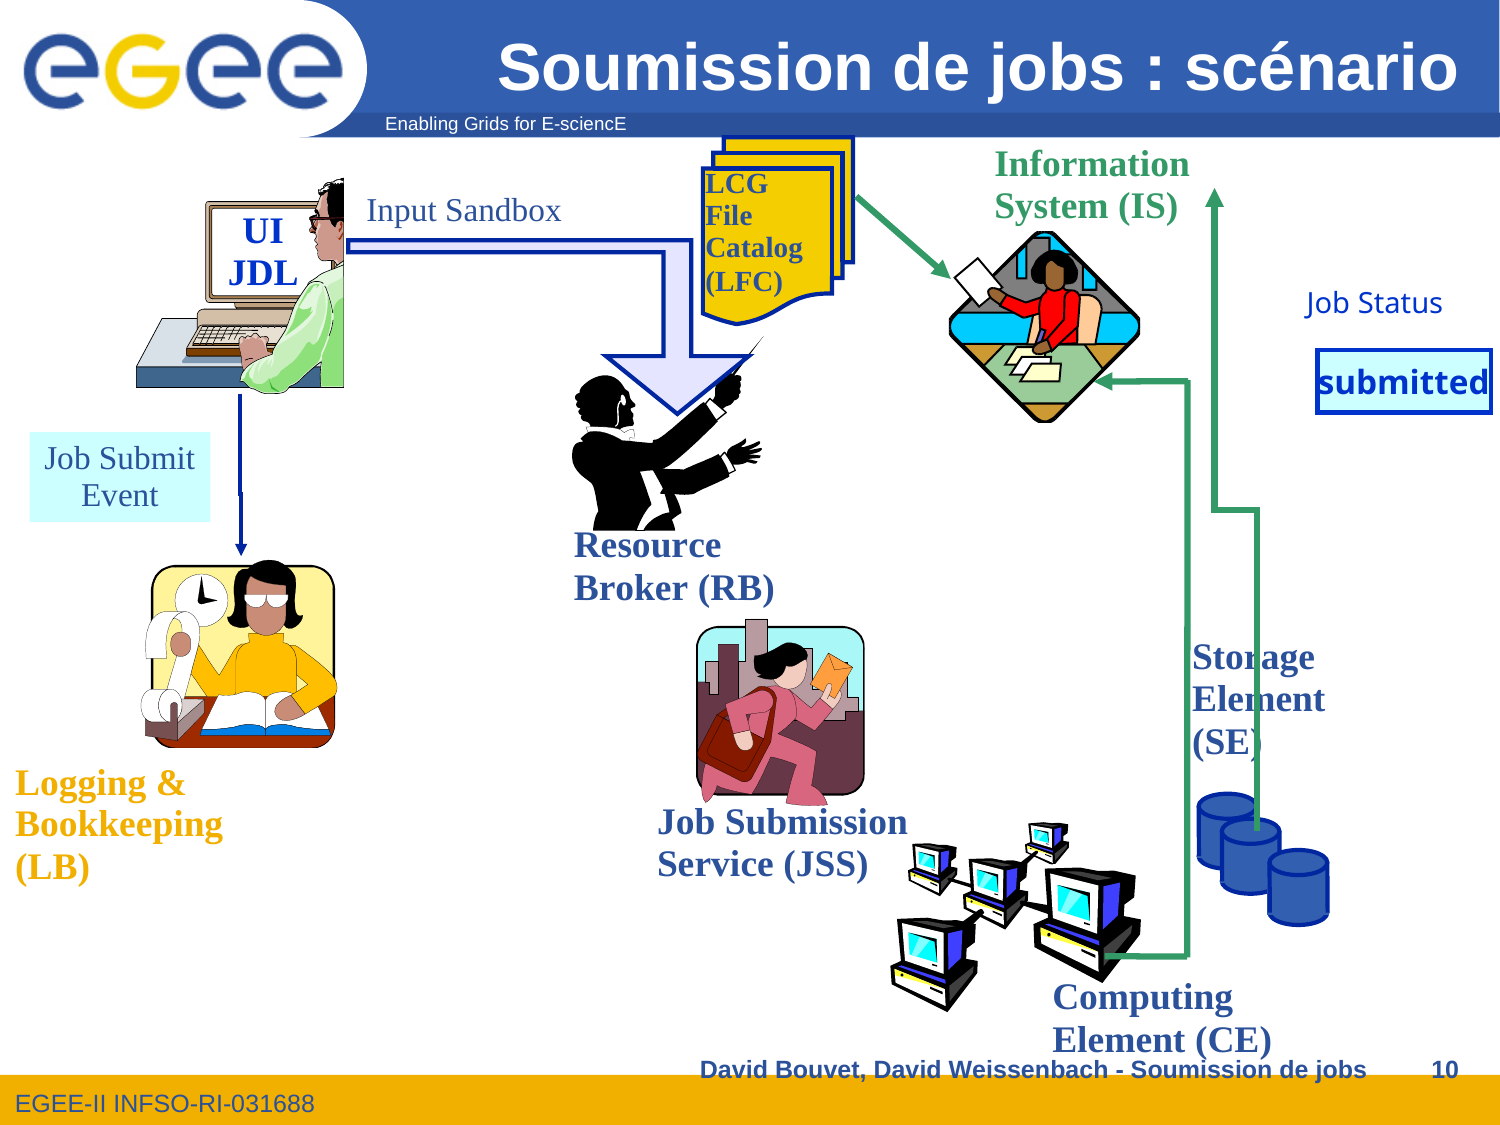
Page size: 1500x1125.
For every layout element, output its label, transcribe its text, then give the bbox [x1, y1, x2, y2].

text_box UI JDL [213, 202, 314, 302]
text_box [713, 137, 853, 294]
picture [887, 818, 1141, 1019]
text_box [702, 307, 782, 325]
text_box Resource Broker (RB)‏ [559, 516, 790, 617]
text_box Job Submit Event [29, 432, 211, 522]
text_box Logging & Bookkeeping (LB)‏ [0, 753, 239, 896]
text_box Job Submission Service (JSS)‏ [642, 792, 923, 894]
text_box Input Sandbox [351, 184, 578, 237]
text_box Storage Element (SE)‏ [1260, 628, 1341, 771]
text_box Storage Element (SE)‏ [1177, 628, 1184, 771]
text_box Computing Element (CE)‏ [1037, 968, 1288, 1069]
text_box Information System (IS)‏ [979, 135, 1215, 236]
text_box Job Status [1291, 275, 1500, 331]
chart [571, 336, 764, 516]
picture [18, 30, 349, 112]
chart [948, 231, 1141, 423]
chart [140, 556, 341, 748]
text_box LCG File Catalog (LFC)‏ [690, 159, 819, 307]
text_box Storage Element (SE)‏ [1191, 628, 1254, 771]
text_box [1198, 793, 1328, 925]
chart [136, 177, 344, 394]
chart [696, 618, 865, 792]
title Soumission de jobs : scénario [369, 9, 1475, 126]
text_box submitted [1317, 350, 1491, 413]
text_box [348, 240, 749, 414]
